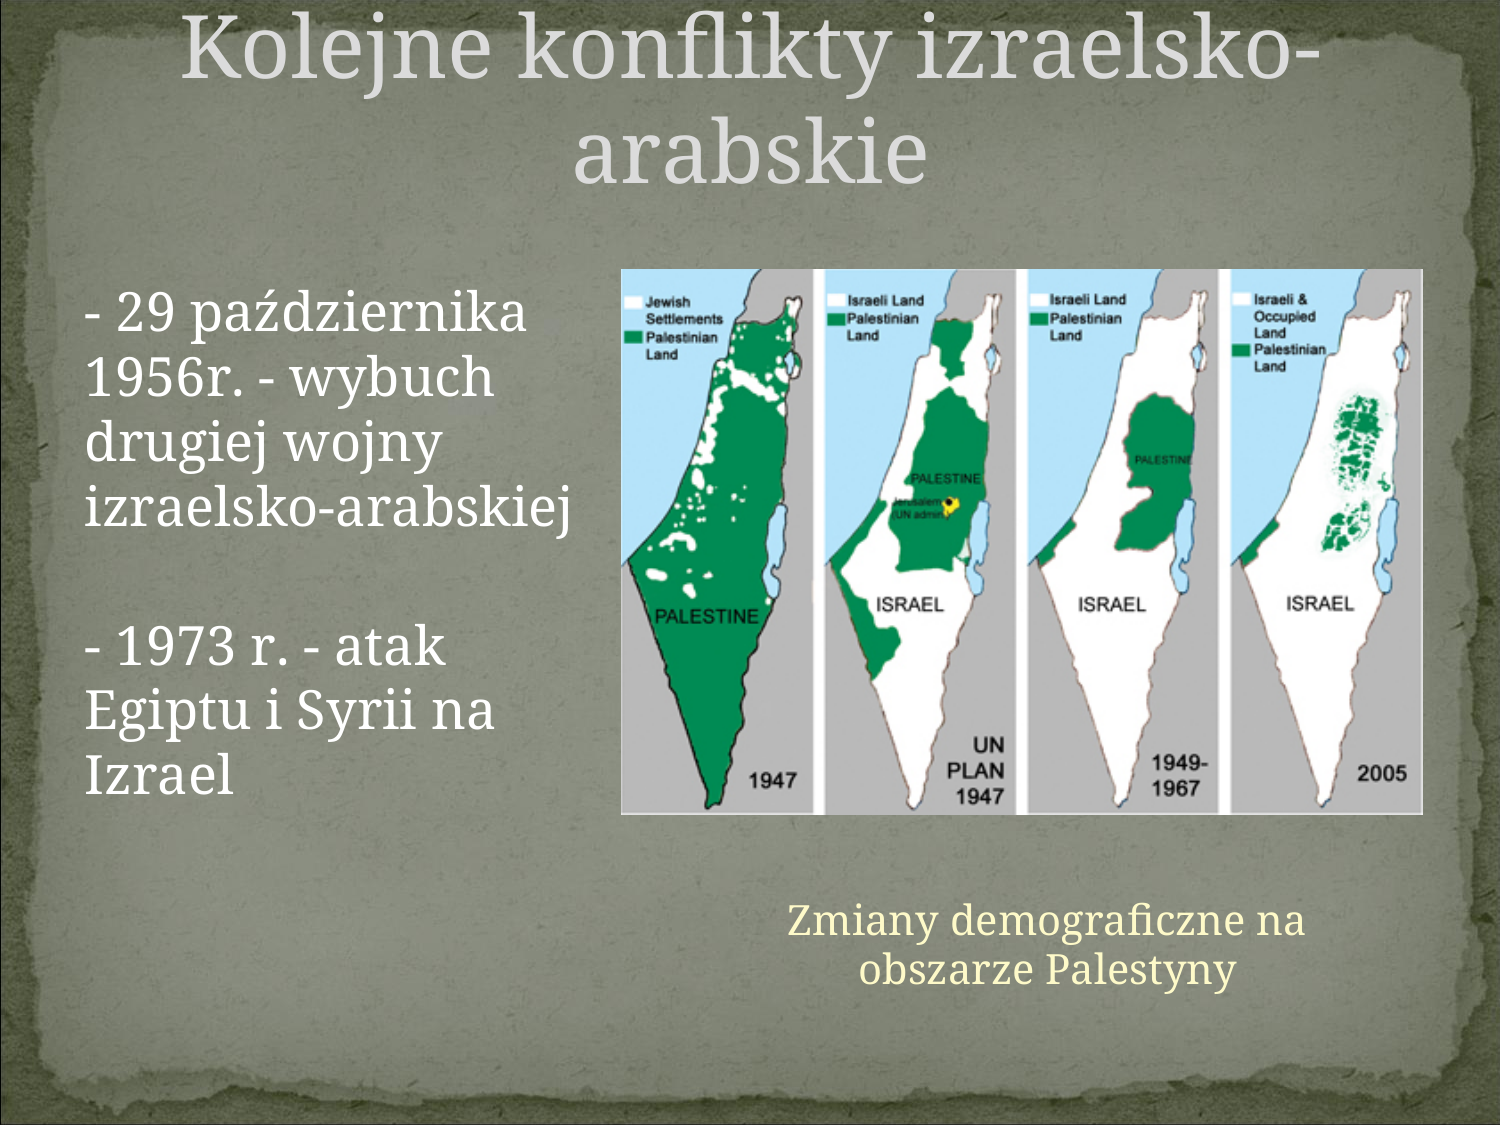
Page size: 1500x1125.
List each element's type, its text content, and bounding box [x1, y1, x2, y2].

text_box Zmiany demograficzne na obszarze Palestyny [714, 843, 1381, 1043]
text_box - 29 października 1956r. - wybuch drugiej wojny izraelsko-arabskiej - 1973 r. - atak Egiptu i Syrii na Izrael [70, 269, 605, 1020]
text_box Kolejne konflikty izraelsko-arabskie [53, 66, 1449, 208]
picture [0, 0, 1500, 1125]
